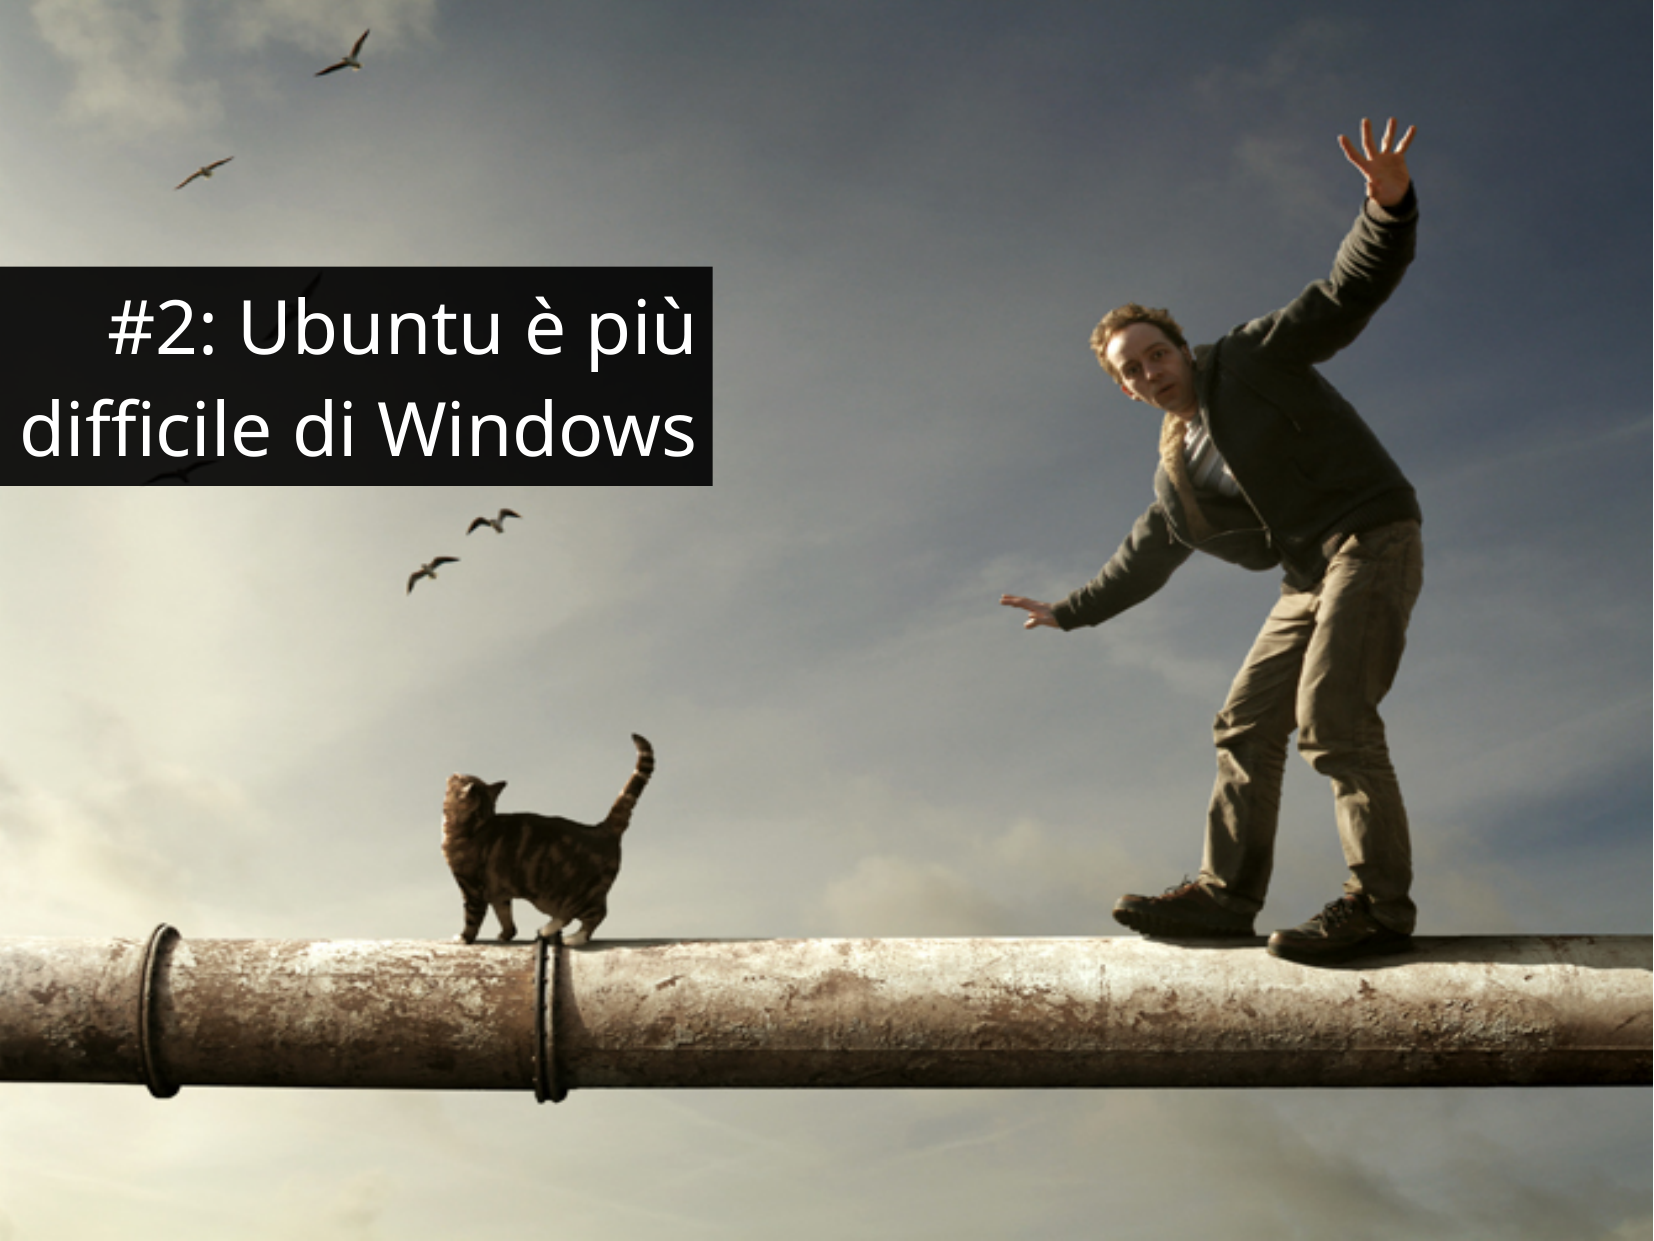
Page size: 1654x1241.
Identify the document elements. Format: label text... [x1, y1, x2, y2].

text_box #2: Ubuntu è più difficile di Windows [0, 266, 713, 270]
picture [0, 0, 1653, 1241]
